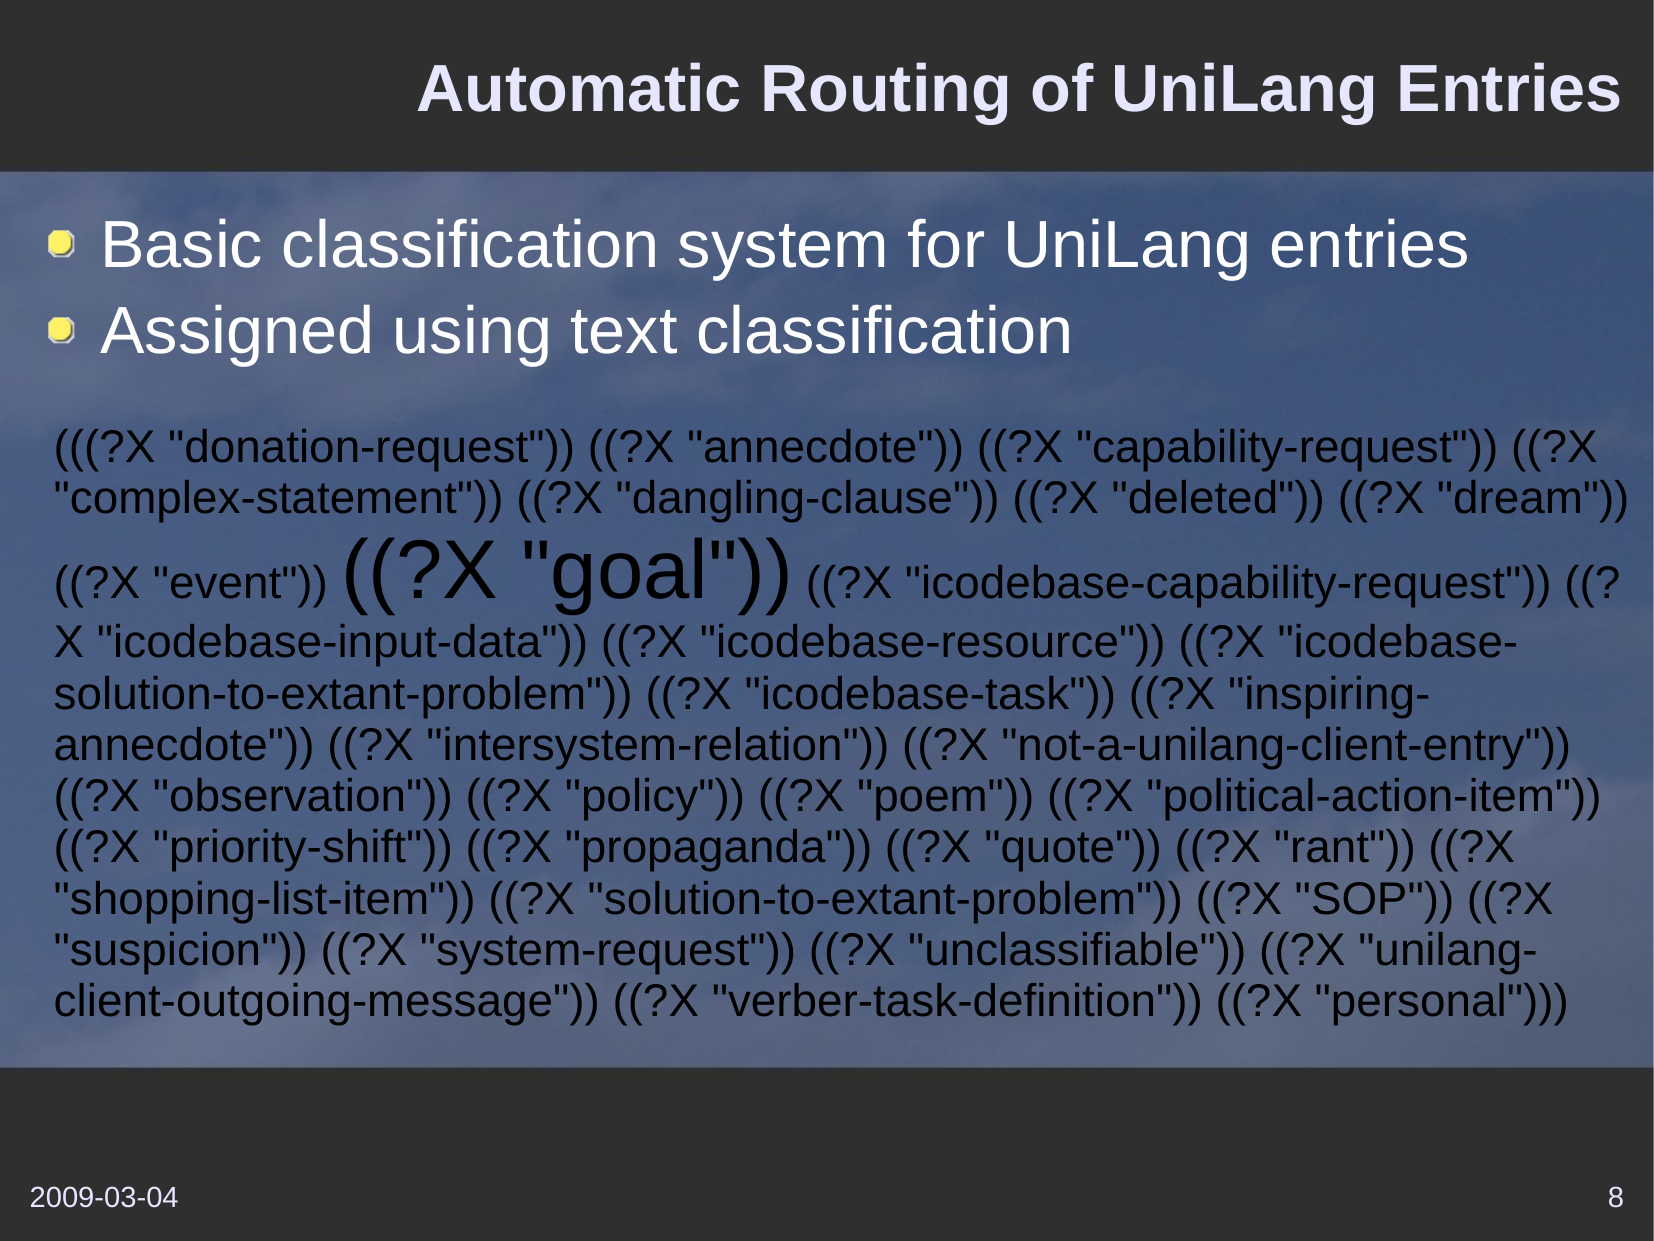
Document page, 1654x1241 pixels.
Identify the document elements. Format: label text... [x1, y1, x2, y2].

title Automatic Routing of UniLang Entries [29, 36, 1625, 141]
text_box (((?X "donation-request")) ((?X "annecdote")) ((?X "capability-request")) ((?X "complex-statement")) ((?X "dangling-clause")) ((?X "deleted")) ((?X "dream")) ((?X "event")) ((?X "goal")) ((?X "icodebase-capability-request")) ((?X "icodebase-input-data")) ((?X "icodebase-resource")) ((?X "icodebase-solution-to-extant-problem")) ((?X "icodebase-task")) ((?X "inspiring-annecdote")) ((?X "intersystem-relation")) ((?X "not-a-unilang-client-entry")) ((?X "observation")) ((?X "policy")) ((?X "poem")) ((?X "political-action-item")) ((?X "priority-shift")) ((?X "propaganda")) ((?X "quote")) ((?X "rant")) ((?X "shopping-list-item")) ((?X "solution-to-extant-problem")) ((?X "SOP")) ((?X "suspicion")) ((?X "system-request")) ((?X "unclassifiable")) ((?X "unilang-client-outgoing-message")) ((?X "verber-task-definition")) ((?X "personal"))) [38, 413, 1654, 1063]
list Basic classification system for UniLang entries Assigned using text classification [29, 206, 1625, 1019]
picture [0, 0, 1654, 1241]
